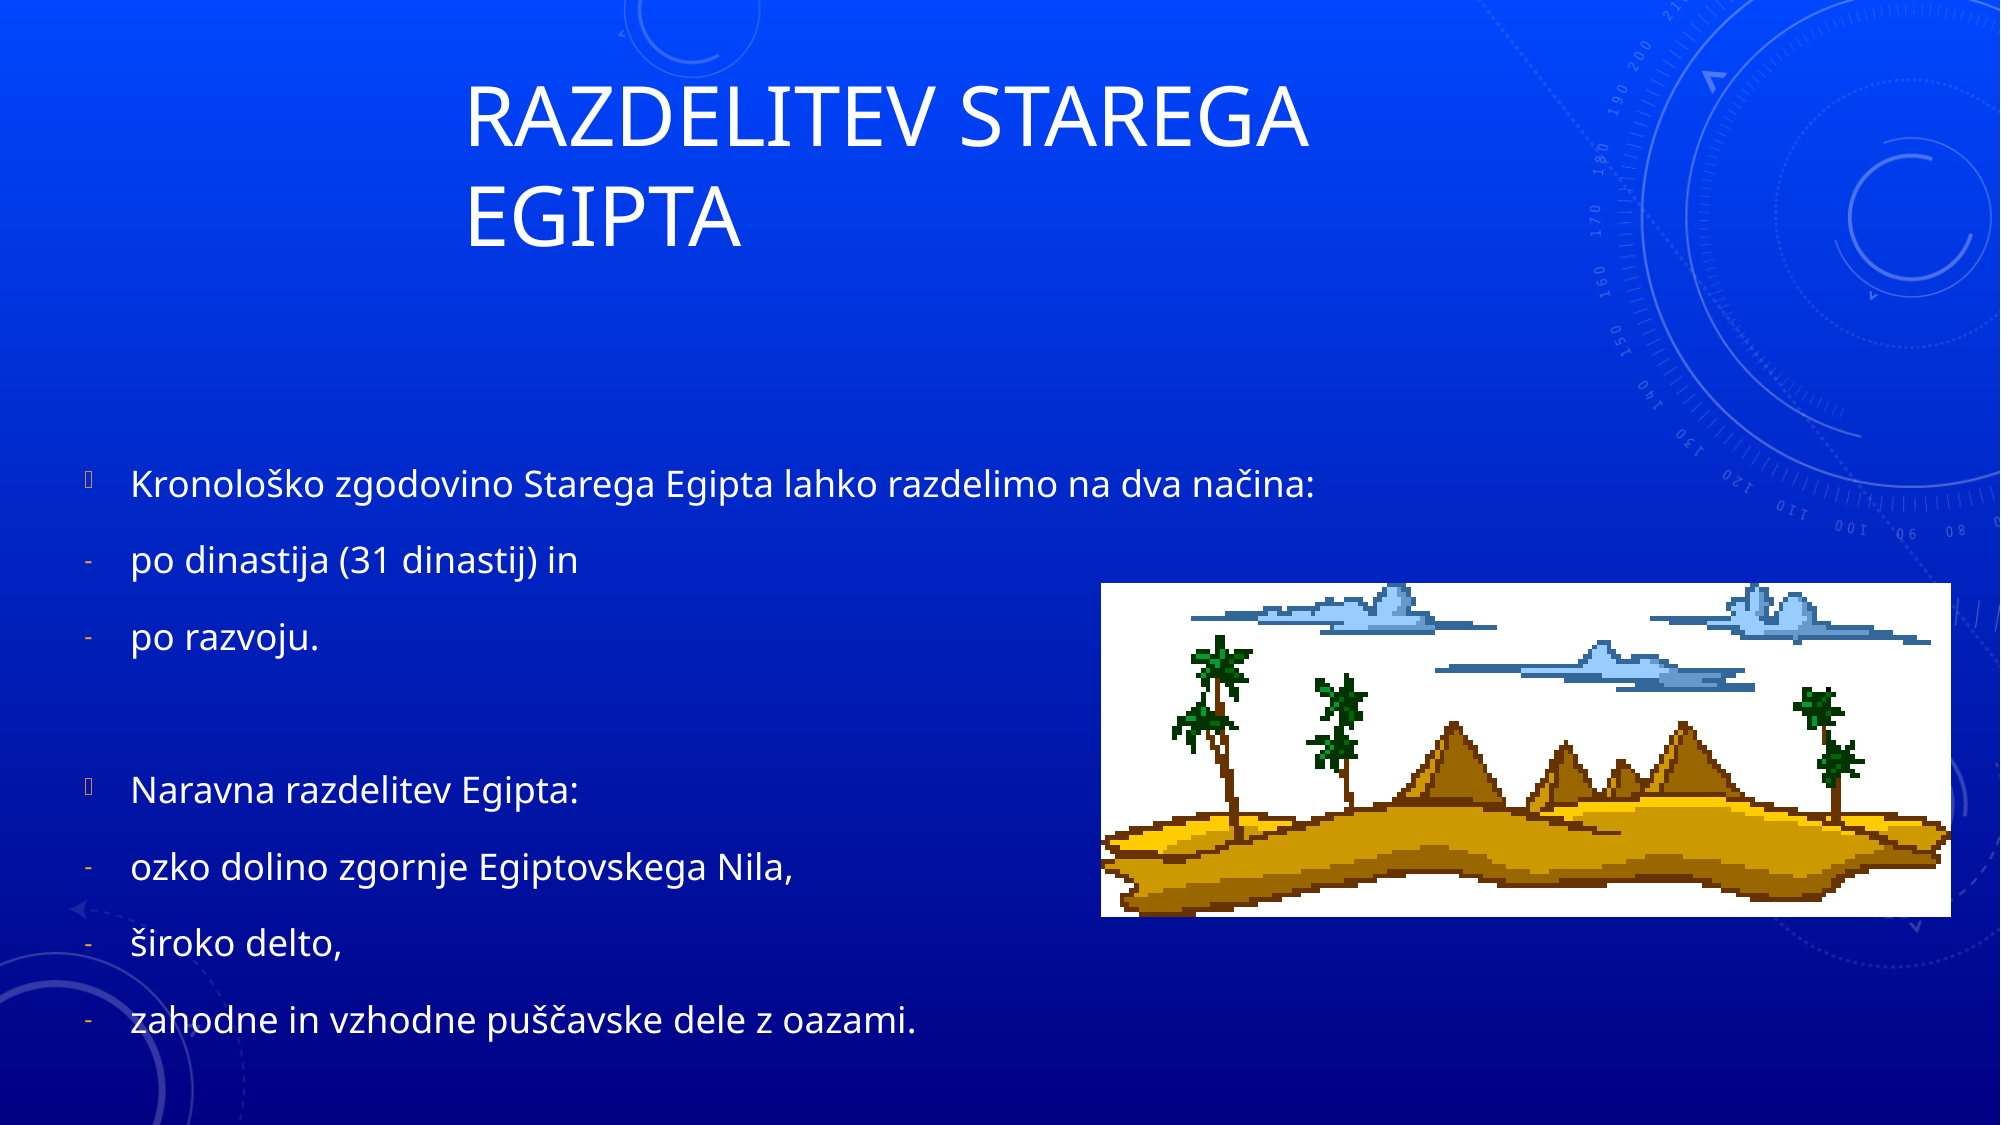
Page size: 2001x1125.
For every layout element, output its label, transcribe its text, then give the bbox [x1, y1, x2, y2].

title Razdelitev starega egipta [448, 43, 1521, 283]
picture [0, 0, 2000, 1125]
list Kronološko zgodovino Starega Egipta lahko razdelimo na dva načina: po dinastija (31 dinastij) in po razvoju. Naravna razdelitev Egipta: ozko dolino zgornje Egiptovskega Nila, široko delto, zahodne in vzhodne puščavske dele z oazami. [69, 453, 1490, 1052]
